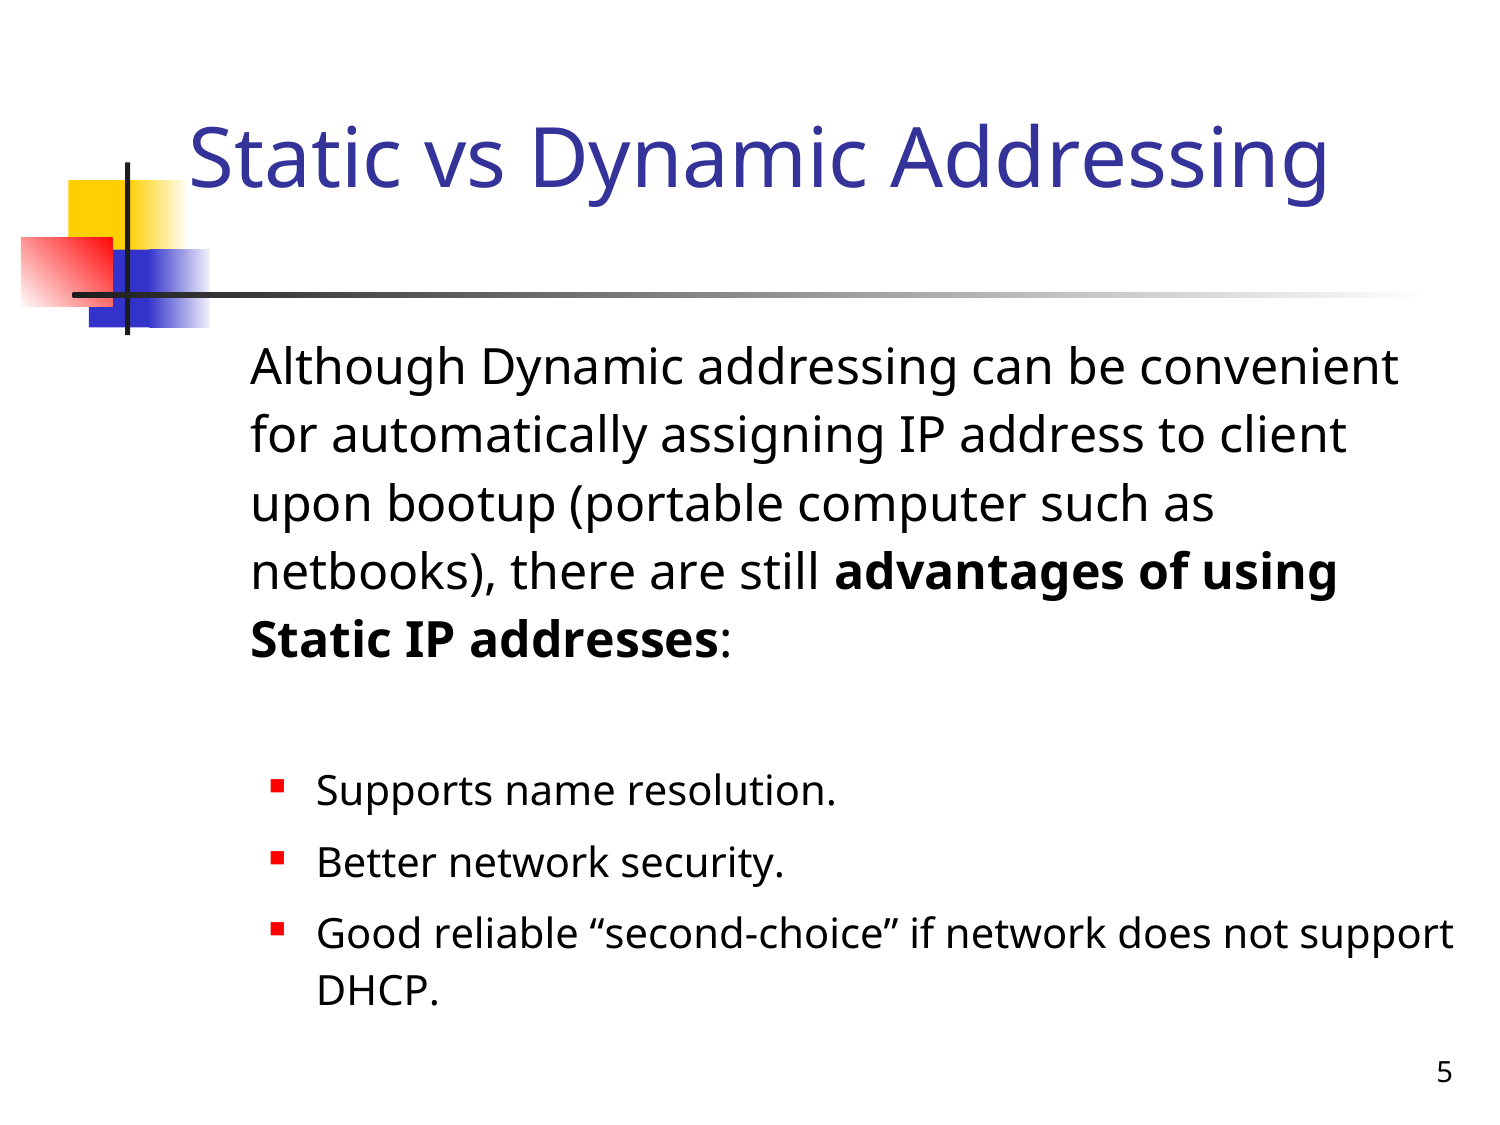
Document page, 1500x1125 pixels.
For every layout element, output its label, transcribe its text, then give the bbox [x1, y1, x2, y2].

list Although Dynamic addressing can be convenient for automatically assigning IP address to client upon bootup (portable computer such as netbooks), there are still advantages of using Static IP addresses: Supports name resolution. Better network security. Good reliable “second-choice” if network does not support DHCP. [193, 331, 1469, 1074]
title Static vs Dynamic Addressing [188, 35, 1468, 276]
